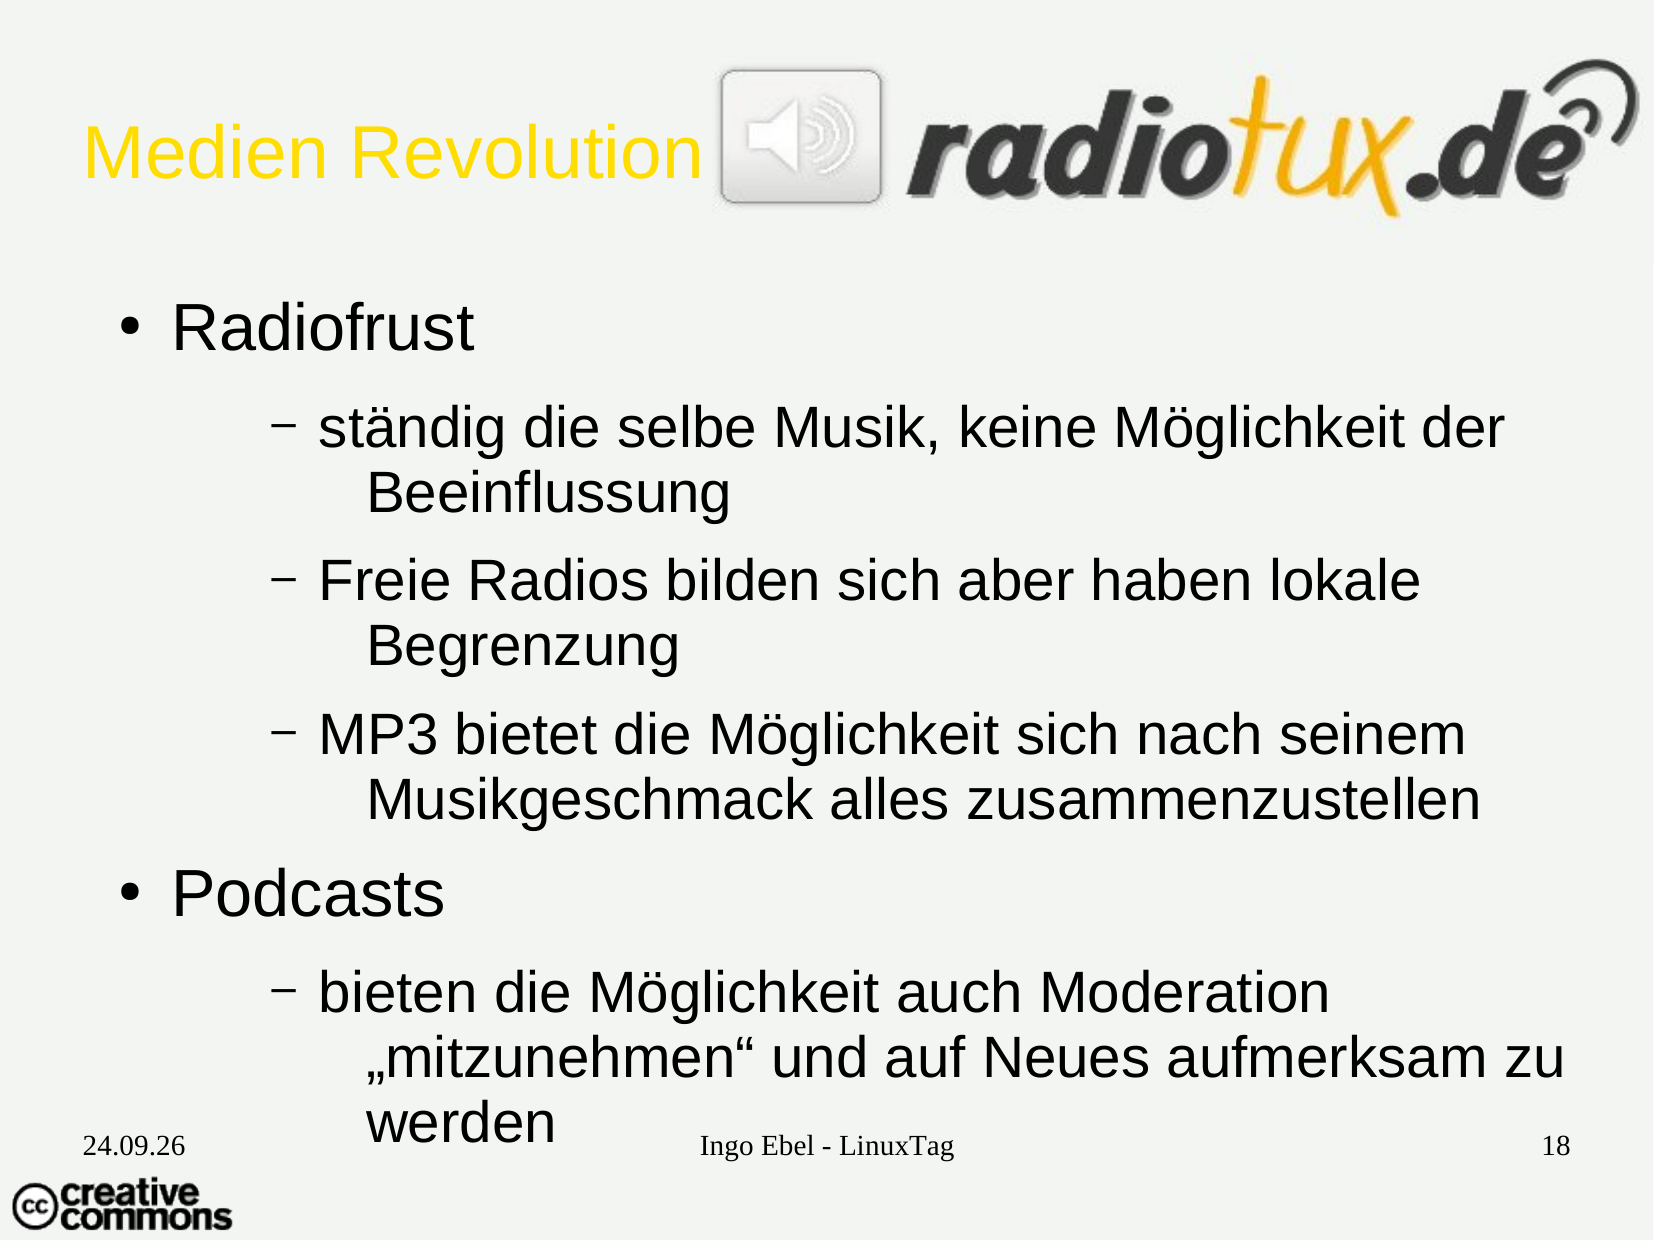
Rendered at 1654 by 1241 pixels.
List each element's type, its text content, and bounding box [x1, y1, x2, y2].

title Medien Revolution [82, 49, 1571, 257]
list Radiofrust ständig die selbe Musik, keine Möglichkeit der Beeinflussung Freie Radios bilden sich aber haben lokale Begrenzung MP3 bietet die Möglichkeit sich nach seinem Musikgeschmack alles zusammenzustellen Podcasts bieten die Möglichkeit auch Moderation „mitzunehmen“ und auf Neues aufmerksam zu werden [82, 290, 1571, 1155]
picture [0, 1121, 236, 1240]
picture [649, 0, 1654, 266]
